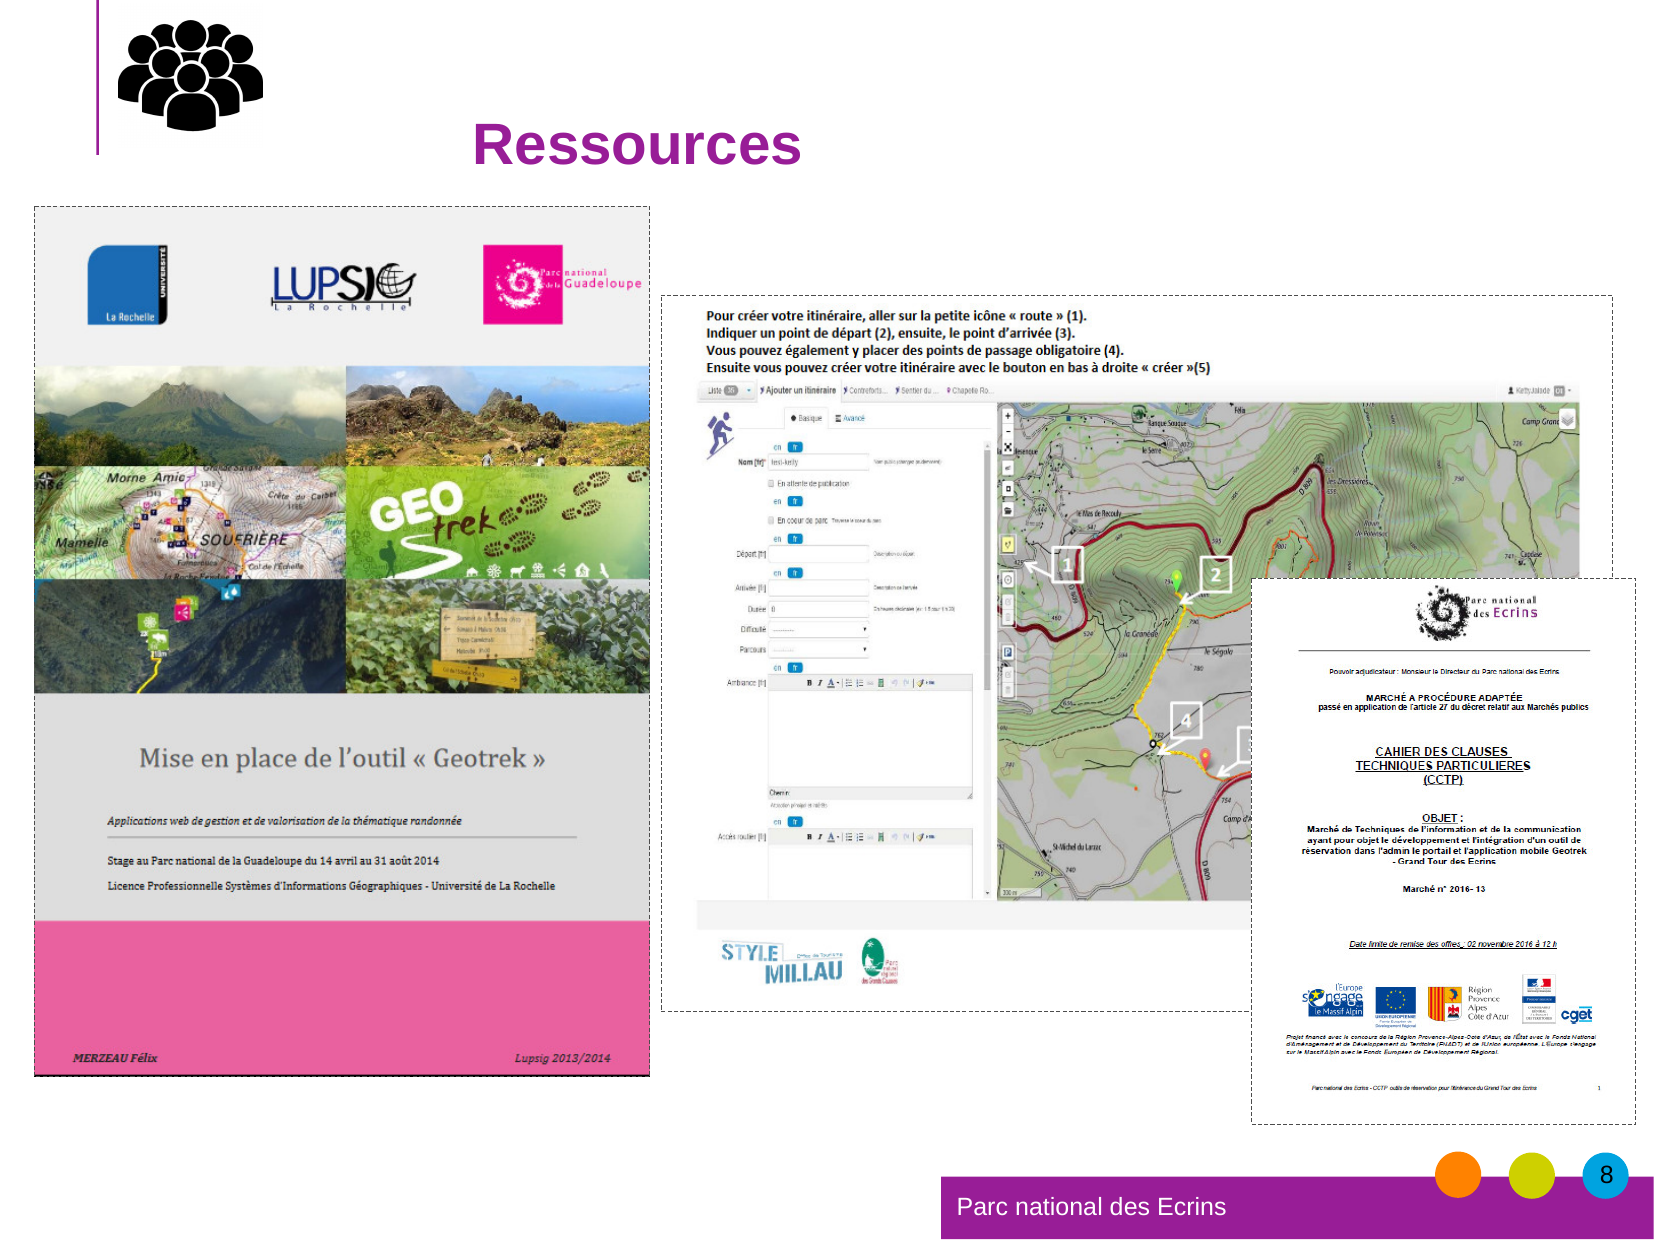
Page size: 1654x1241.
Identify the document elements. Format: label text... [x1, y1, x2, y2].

picture [118, 3, 263, 148]
title Ressources [472, 29, 1241, 178]
picture [34, 206, 650, 1077]
picture [661, 295, 1636, 1125]
